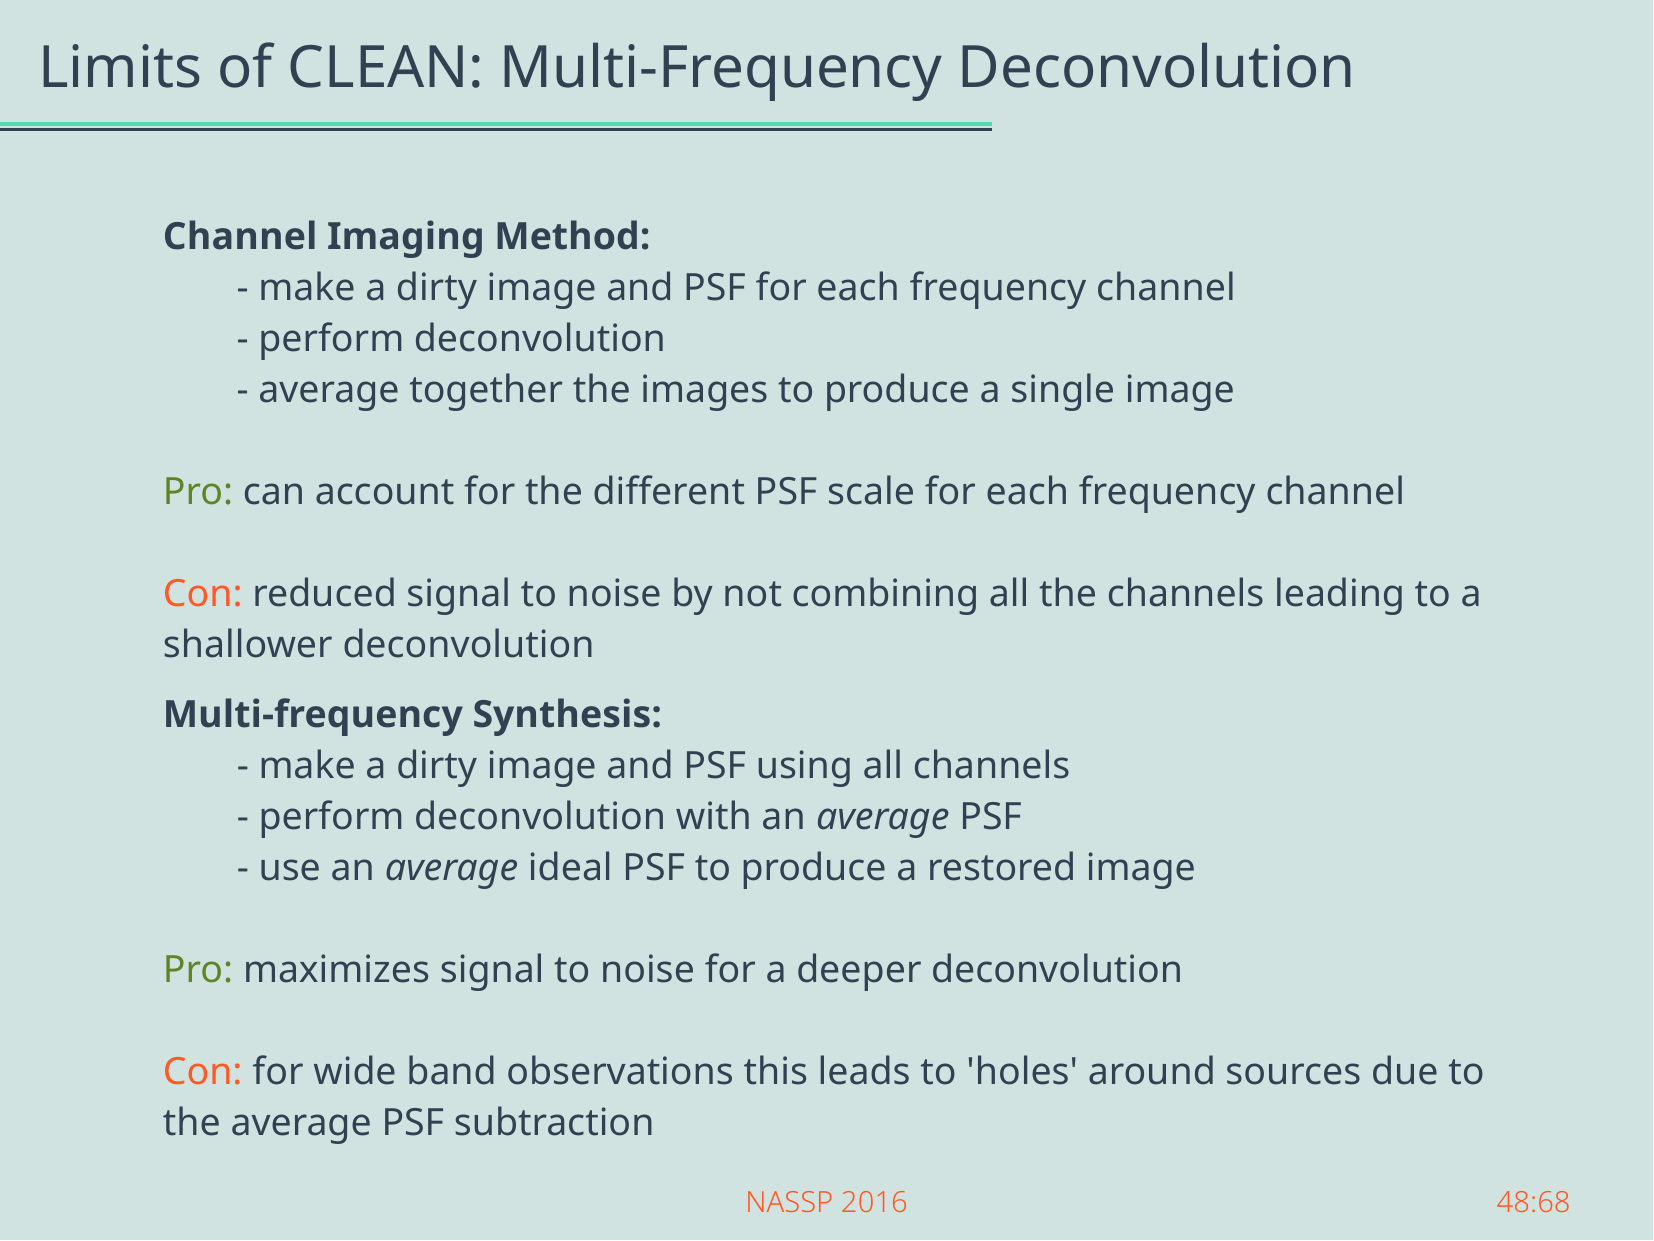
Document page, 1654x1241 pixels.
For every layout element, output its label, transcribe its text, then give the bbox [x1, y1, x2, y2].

text_box Limits of CLEAN: Multi-Frequency Deconvolution [23, 17, 1441, 103]
text_box Multi-frequency Synthesis: - make a dirty image and PSF using all channels - perform deconvolution with an average PSF - use an average ideal PSF to produce a restored image Pro: maximizes signal to noise for a deeper deconvolution Con: for wide band observations this leads to 'holes' around sources due to the average PSF subtraction [148, 680, 1524, 1103]
text_box Channel Imaging Method: - make a dirty image and PSF for each frequency channel - perform deconvolution - average together the images to produce a single image Pro: can account for the different PSF scale for each frequency channel Con: reduced signal to noise by not combining all the channels leading to a shallower deconvolution [148, 201, 1524, 624]
